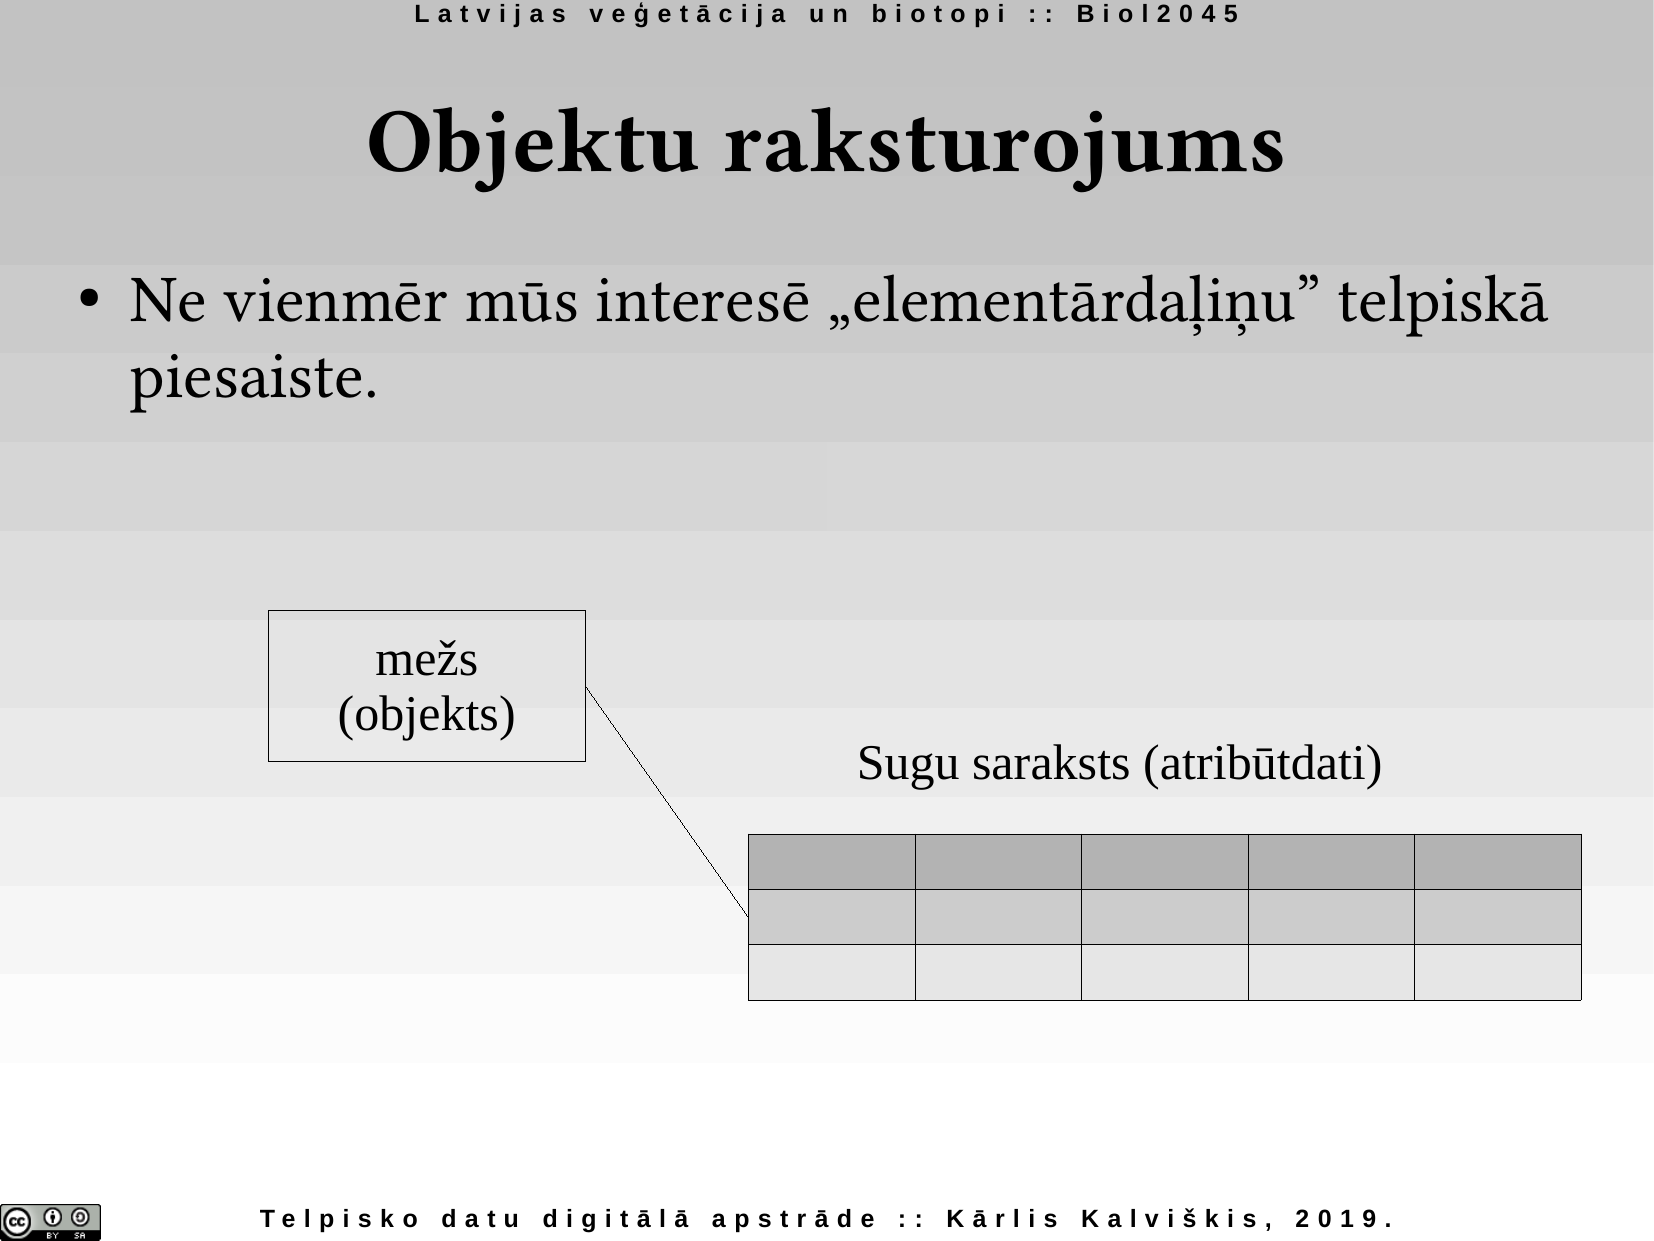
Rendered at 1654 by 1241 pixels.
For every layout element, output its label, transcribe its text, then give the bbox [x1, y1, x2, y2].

table_header [1249, 835, 1414, 889]
table_cell [1082, 945, 1248, 1000]
table_cell [1249, 945, 1414, 1000]
table_cell [1082, 890, 1248, 944]
list Ne vienmēr mūs interesē „elementārdaļiņu” telpiskā piesaiste. [59, 261, 1596, 1163]
picture [0, 0, 1654, 1241]
table_cell [1249, 890, 1414, 944]
table_cell [1415, 945, 1581, 1000]
title Objektu raksturojums [59, 37, 1596, 246]
table_header [1082, 835, 1248, 889]
table_cell [749, 945, 915, 1000]
table_header [916, 835, 1081, 889]
text_box Sugu saraksts (atribūtdati) [856, 734, 1384, 791]
table_header [1415, 835, 1581, 889]
table_cell [749, 890, 915, 944]
table_cell [1415, 890, 1581, 944]
table_cell [916, 890, 1081, 944]
table_cell [916, 945, 1081, 1000]
table_header [749, 835, 915, 889]
text_box mežs (objekts) [268, 610, 586, 762]
